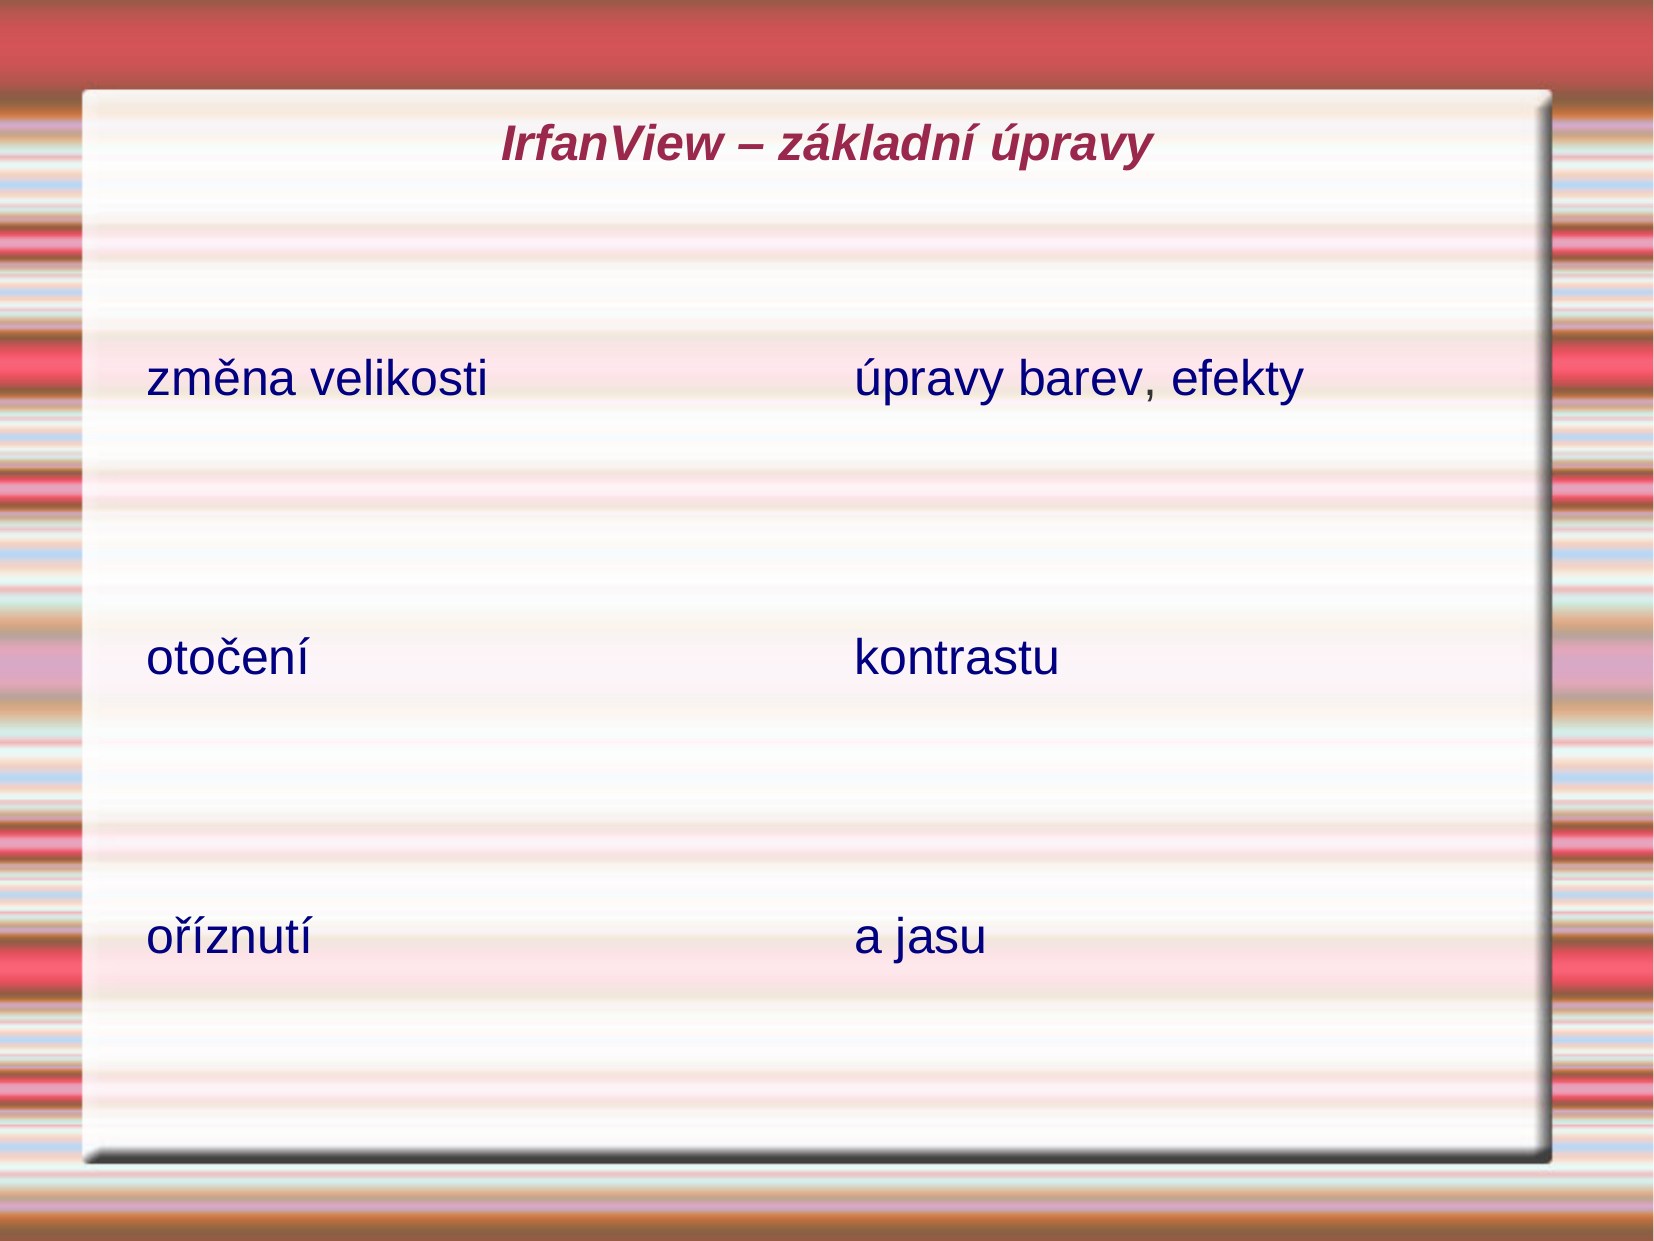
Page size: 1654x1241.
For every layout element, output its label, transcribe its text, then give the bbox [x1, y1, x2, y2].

list úpravy barev, efekty kontrastu a jasu [842, 350, 1517, 1132]
list změna velikosti otočení oříznutí [134, 350, 809, 1132]
picture [0, 0, 1654, 1241]
title IrfanView – základní úpravy [121, 50, 1534, 237]
